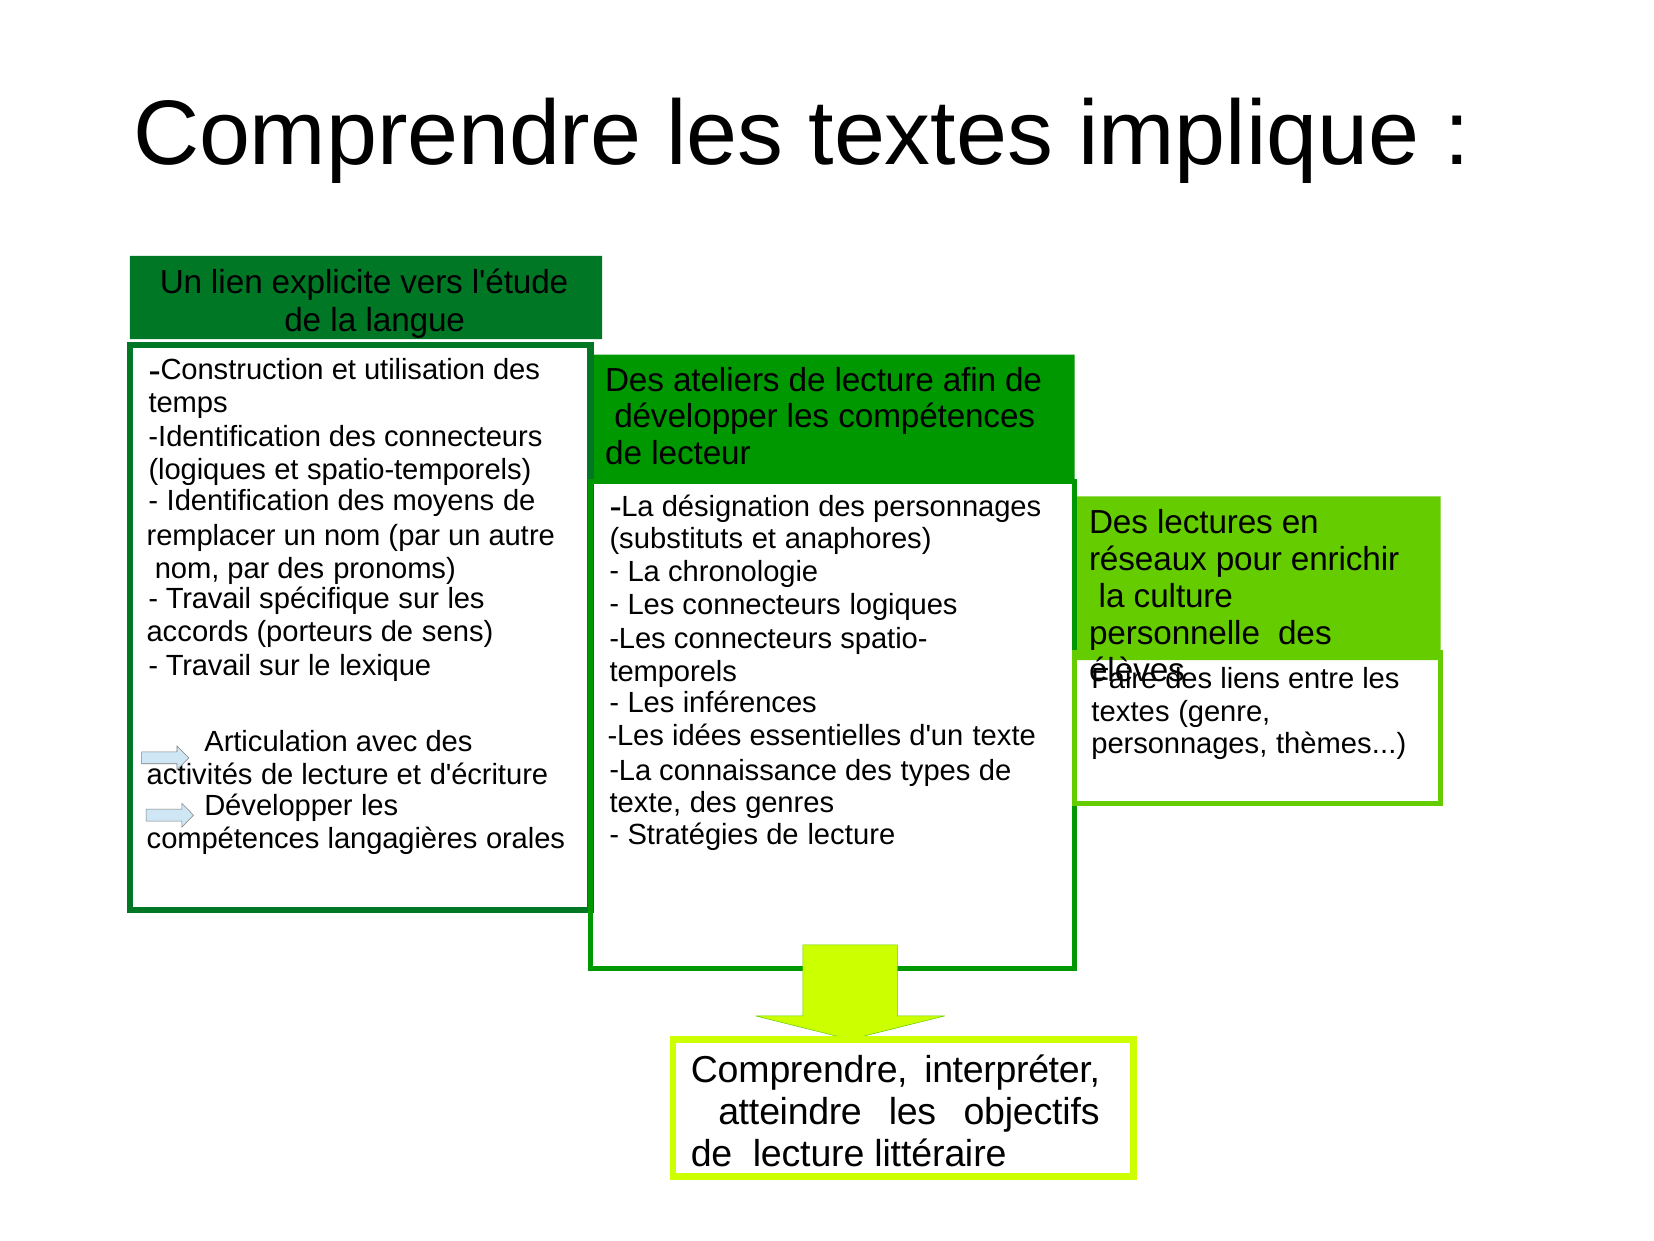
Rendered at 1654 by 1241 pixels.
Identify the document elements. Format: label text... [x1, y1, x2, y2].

text_box [766, 946, 935, 1036]
text_box [147, 806, 192, 824]
text_box Articulation avec des activités de lecture et d'écriture Développer les compétences langagières orales [144, 719, 570, 857]
text_box [1077, 655, 1438, 661]
text_box Comprendre, interpréter, atteindre les objectifs de lecture littéraire [672, 1039, 1134, 1177]
text_box Faire des liens entre les textes (genre, personnages, thèmes...) [1089, 657, 1410, 763]
text_box Des lectures en réseaux pour enrichir la culture personnelle des élèves [1087, 498, 1408, 650]
text_box [594, 354, 1075, 479]
text_box Un lien explicite vers l'étude de la langue [129, 255, 603, 340]
text_box [1077, 496, 1441, 650]
text_box Construction et utilisation des temps Identification des connecteurs (logiques et spatio-temporels) Identification des moyens de remplacer un nom (par un autre nom, par des pronoms) Travail spécifique sur les accords (porteurs de sens) Travail sur le lexique [144, 348, 560, 694]
text_box La désignation des personnages (substituts et anaphores) La chronologie Les connecteurs logiques Les connecteurs spatio- temporels Les inférences -Les idées essentielles d'un texte La connaissance des types de texte, des genres Stratégies de lecture [605, 485, 1055, 863]
text_box Des ateliers de lecture afin de développer les compétences de lecteur [603, 356, 1048, 475]
title Comprendre les textes implique : [129, 69, 1473, 184]
text_box [142, 749, 187, 767]
